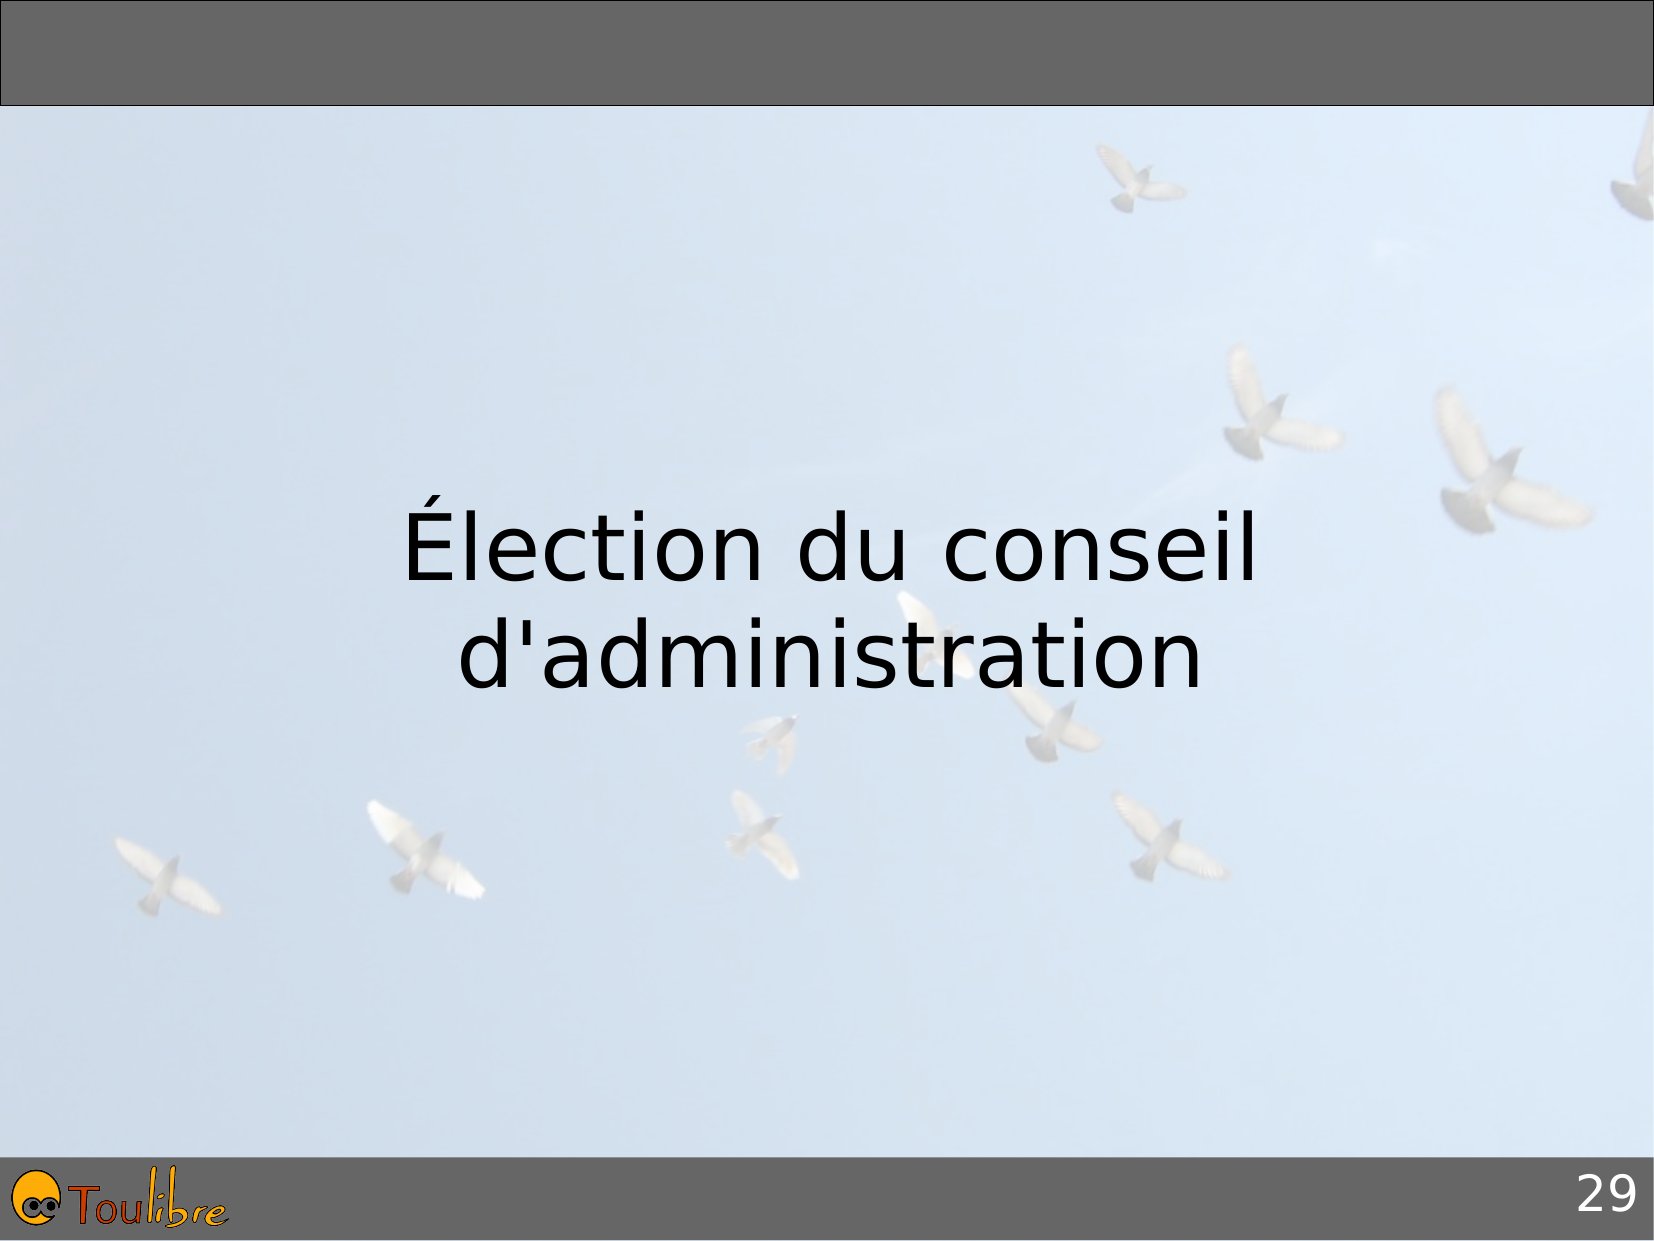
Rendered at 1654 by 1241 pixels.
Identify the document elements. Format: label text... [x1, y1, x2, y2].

title Élection du conseil d'administration [87, 495, 1576, 710]
picture [11, 1165, 229, 1228]
